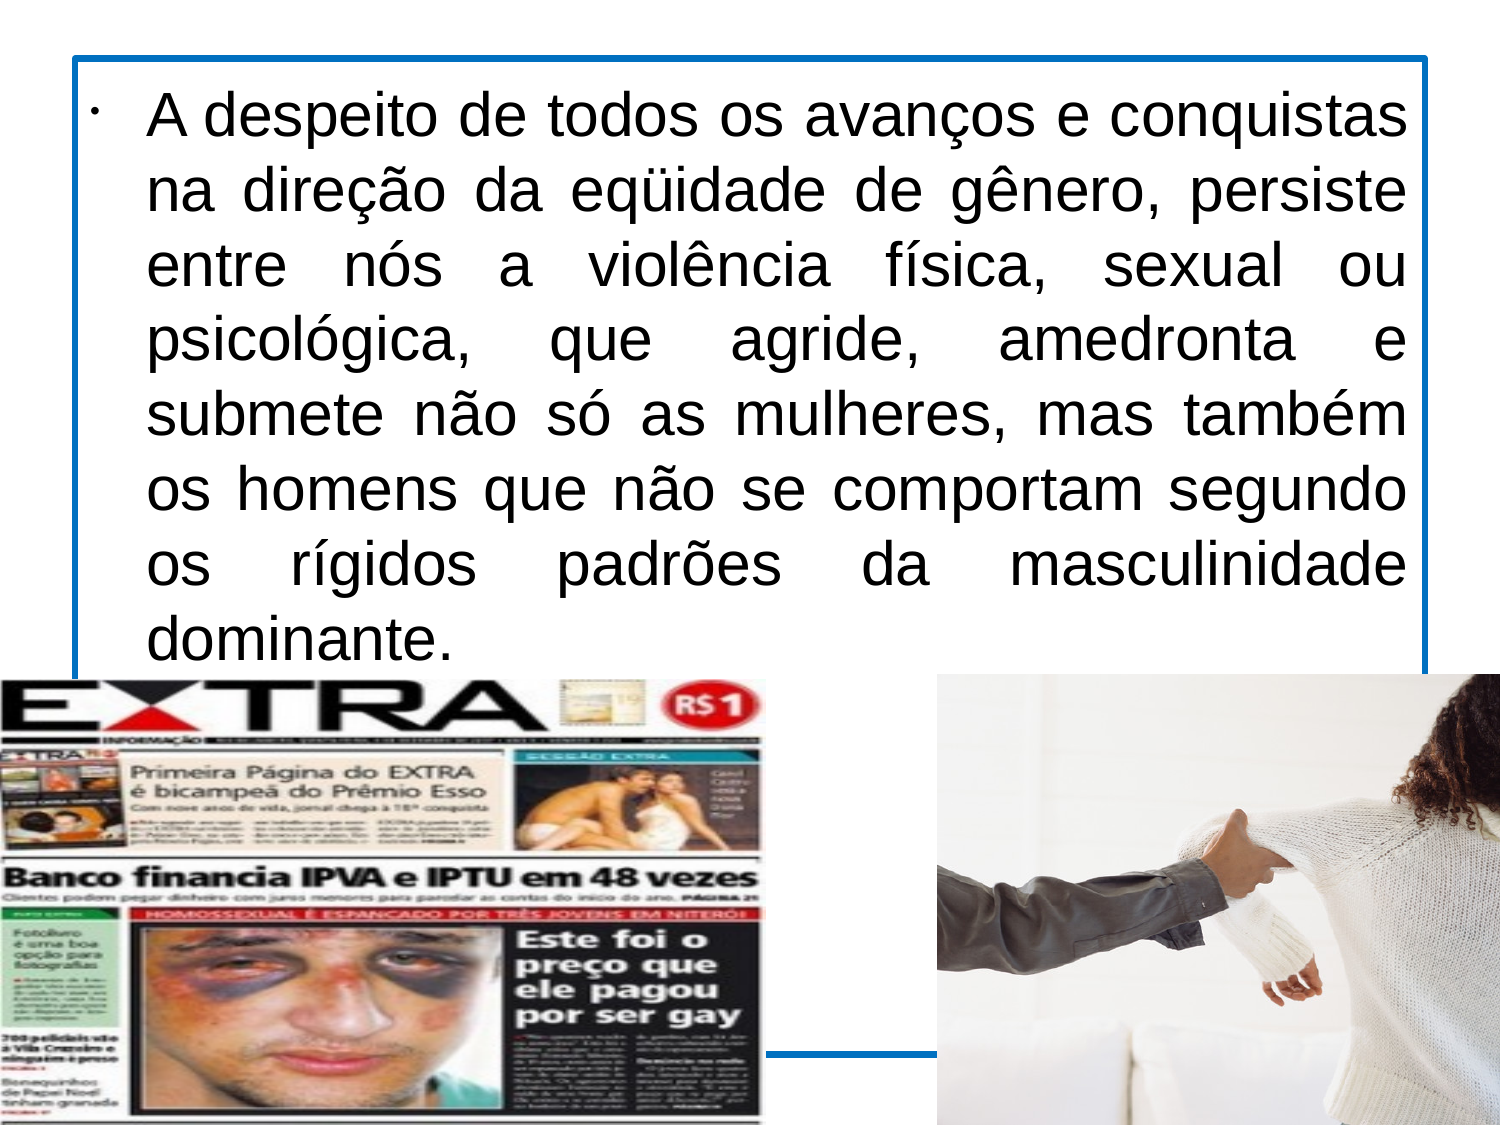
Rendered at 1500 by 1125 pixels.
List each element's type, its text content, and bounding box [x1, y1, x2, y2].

text_box A despeito de todos os avanços e conquistas na direção da eqüidade de gênero, persiste entre nós a violência física, sexual ou psicológica, que agride, amedronta e submete não só as mulheres, mas também os homens que não se comportam segundo os rígidos padrões da masculinidade dominante. [74, 58, 1425, 1055]
picture [937, 674, 1500, 1125]
picture [0, 679, 766, 1125]
